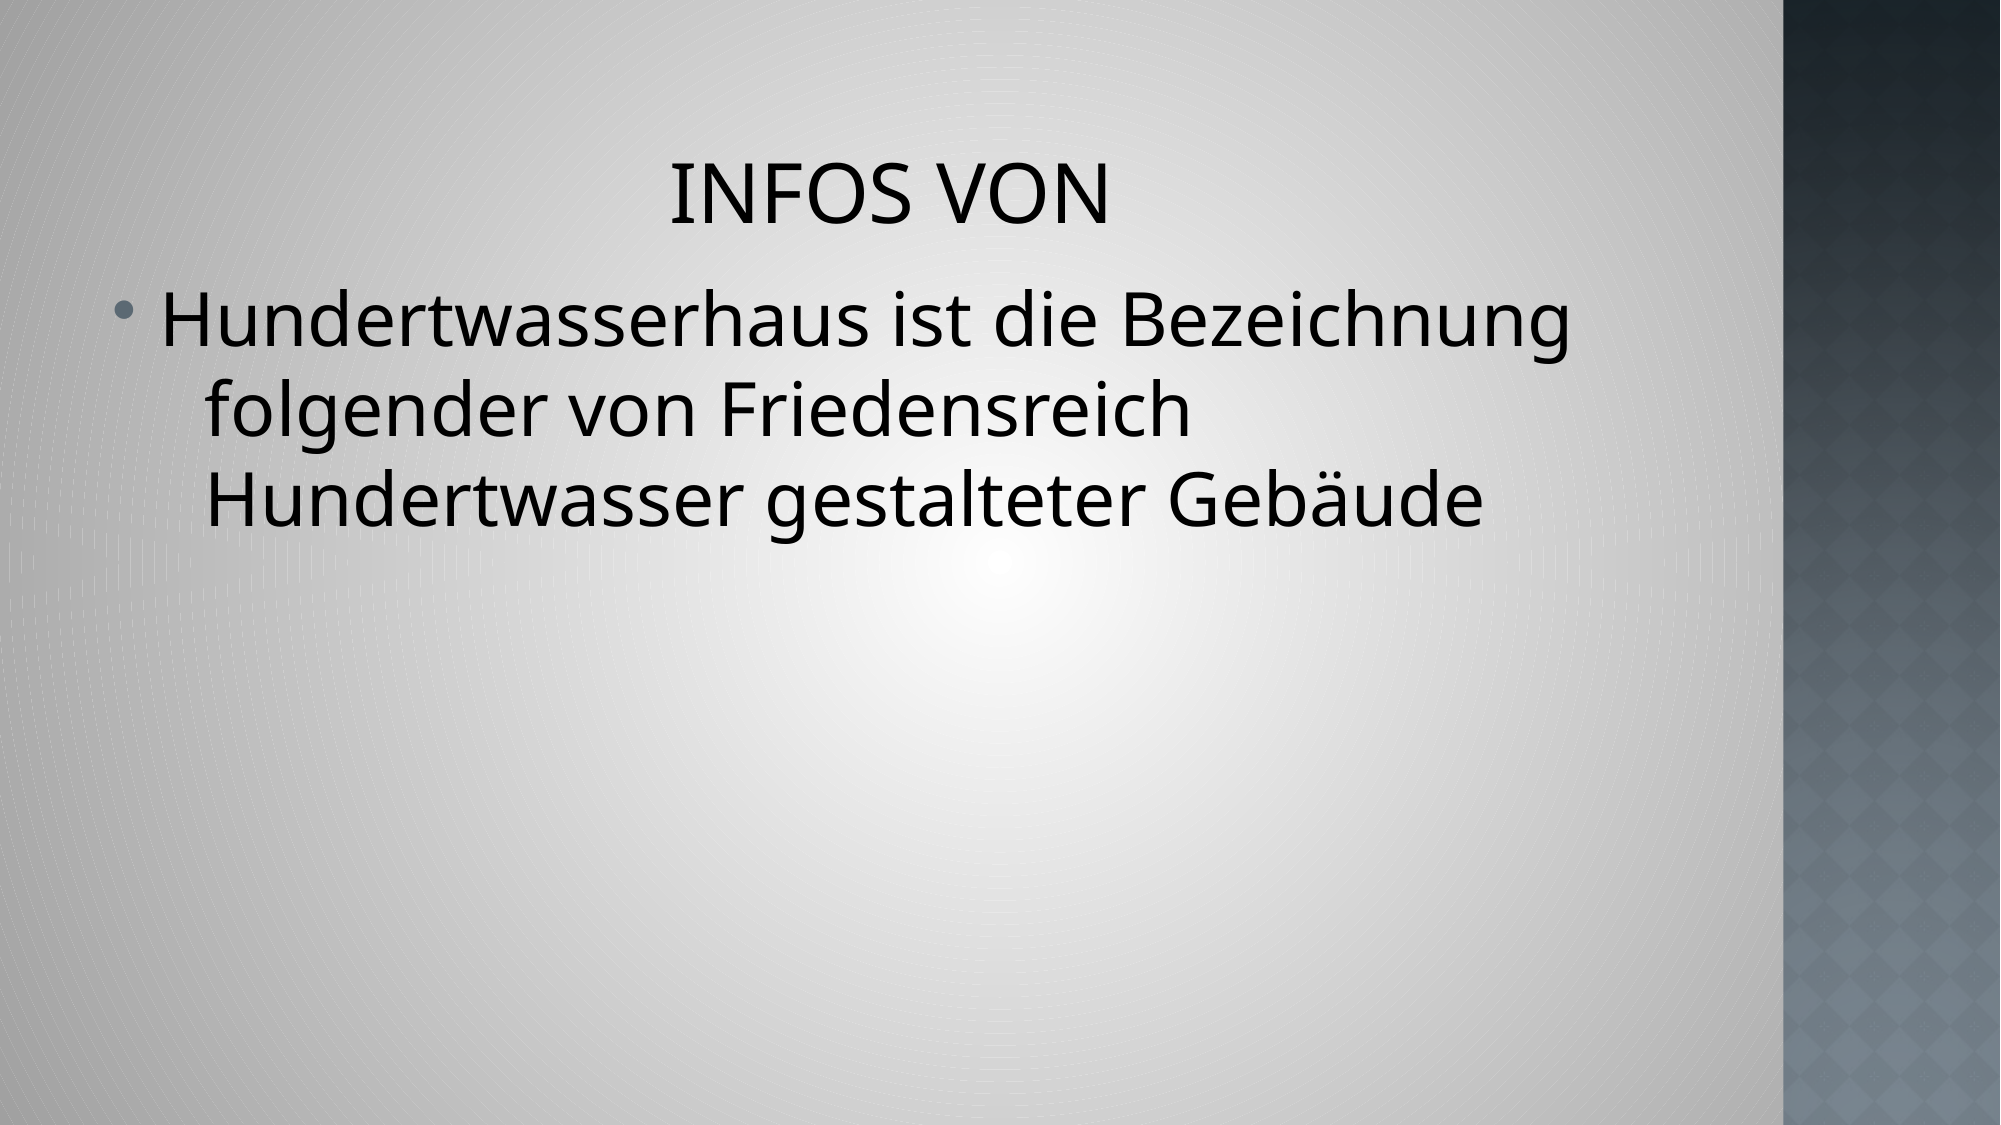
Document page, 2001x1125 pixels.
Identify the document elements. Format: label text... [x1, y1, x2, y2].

title Infos von [99, 52, 1684, 240]
list Hundertwasserhaus ist die Bezeichnung folgender von Friedensreich Hundertwasser gestalteter Gebäude [99, 264, 1684, 1060]
